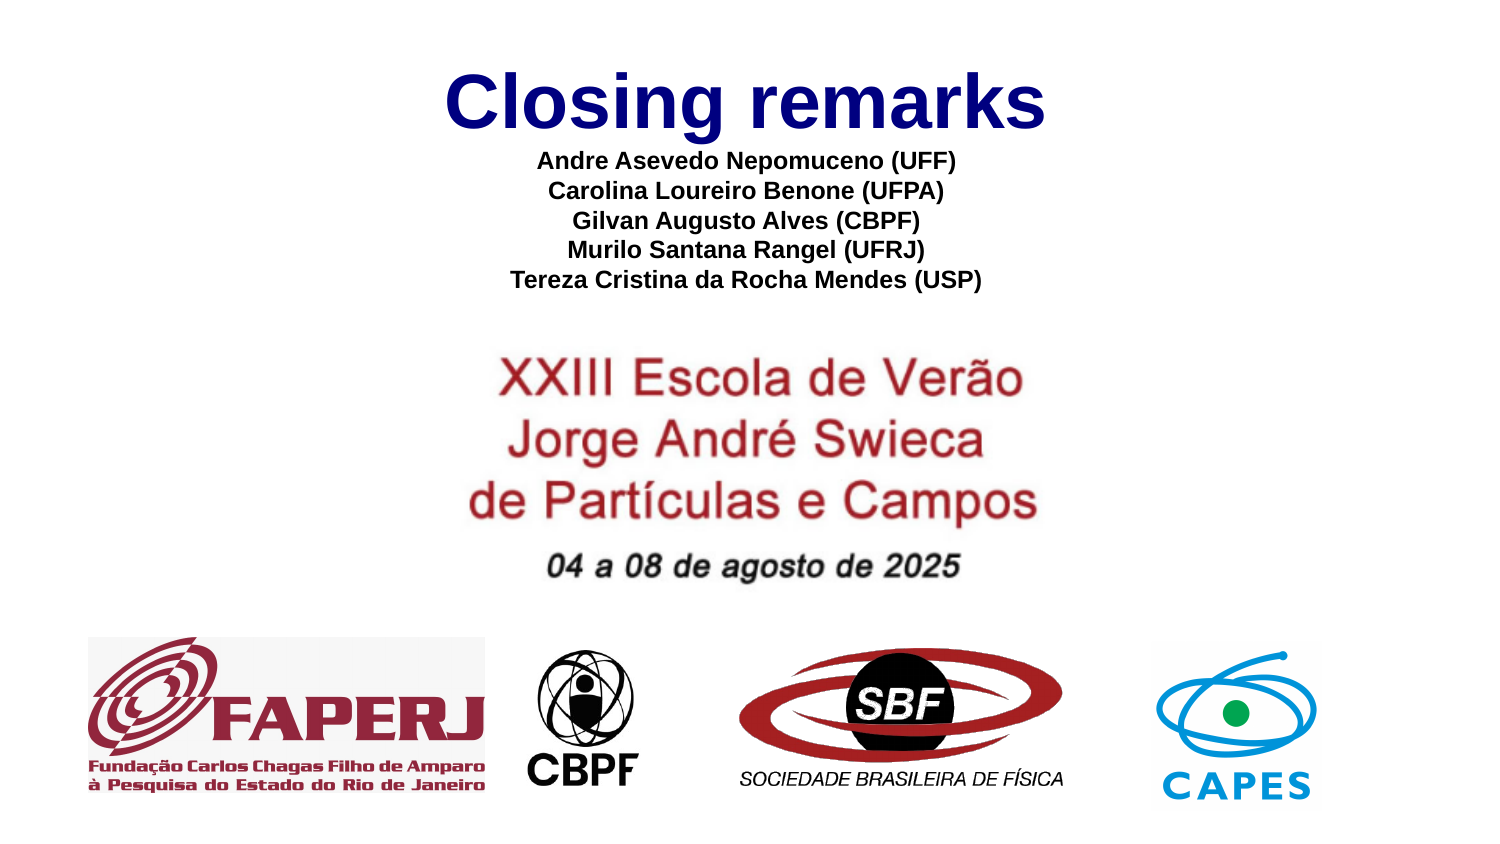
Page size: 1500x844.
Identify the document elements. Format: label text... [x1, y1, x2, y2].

picture [739, 648, 1063, 786]
text_box Closing remarks Andre Asevedo Nepomuceno (UFF) Carolina Loureiro Benone (UFPA) Gilvan Augusto Alves (CBPF) Murilo Santana Rangel (UFRJ) Tereza Cristina da Rocha Mendes (USP) [0, 45, 1497, 301]
picture [515, 650, 651, 786]
picture [1151, 641, 1322, 811]
picture [445, 317, 1057, 622]
picture [88, 637, 485, 794]
